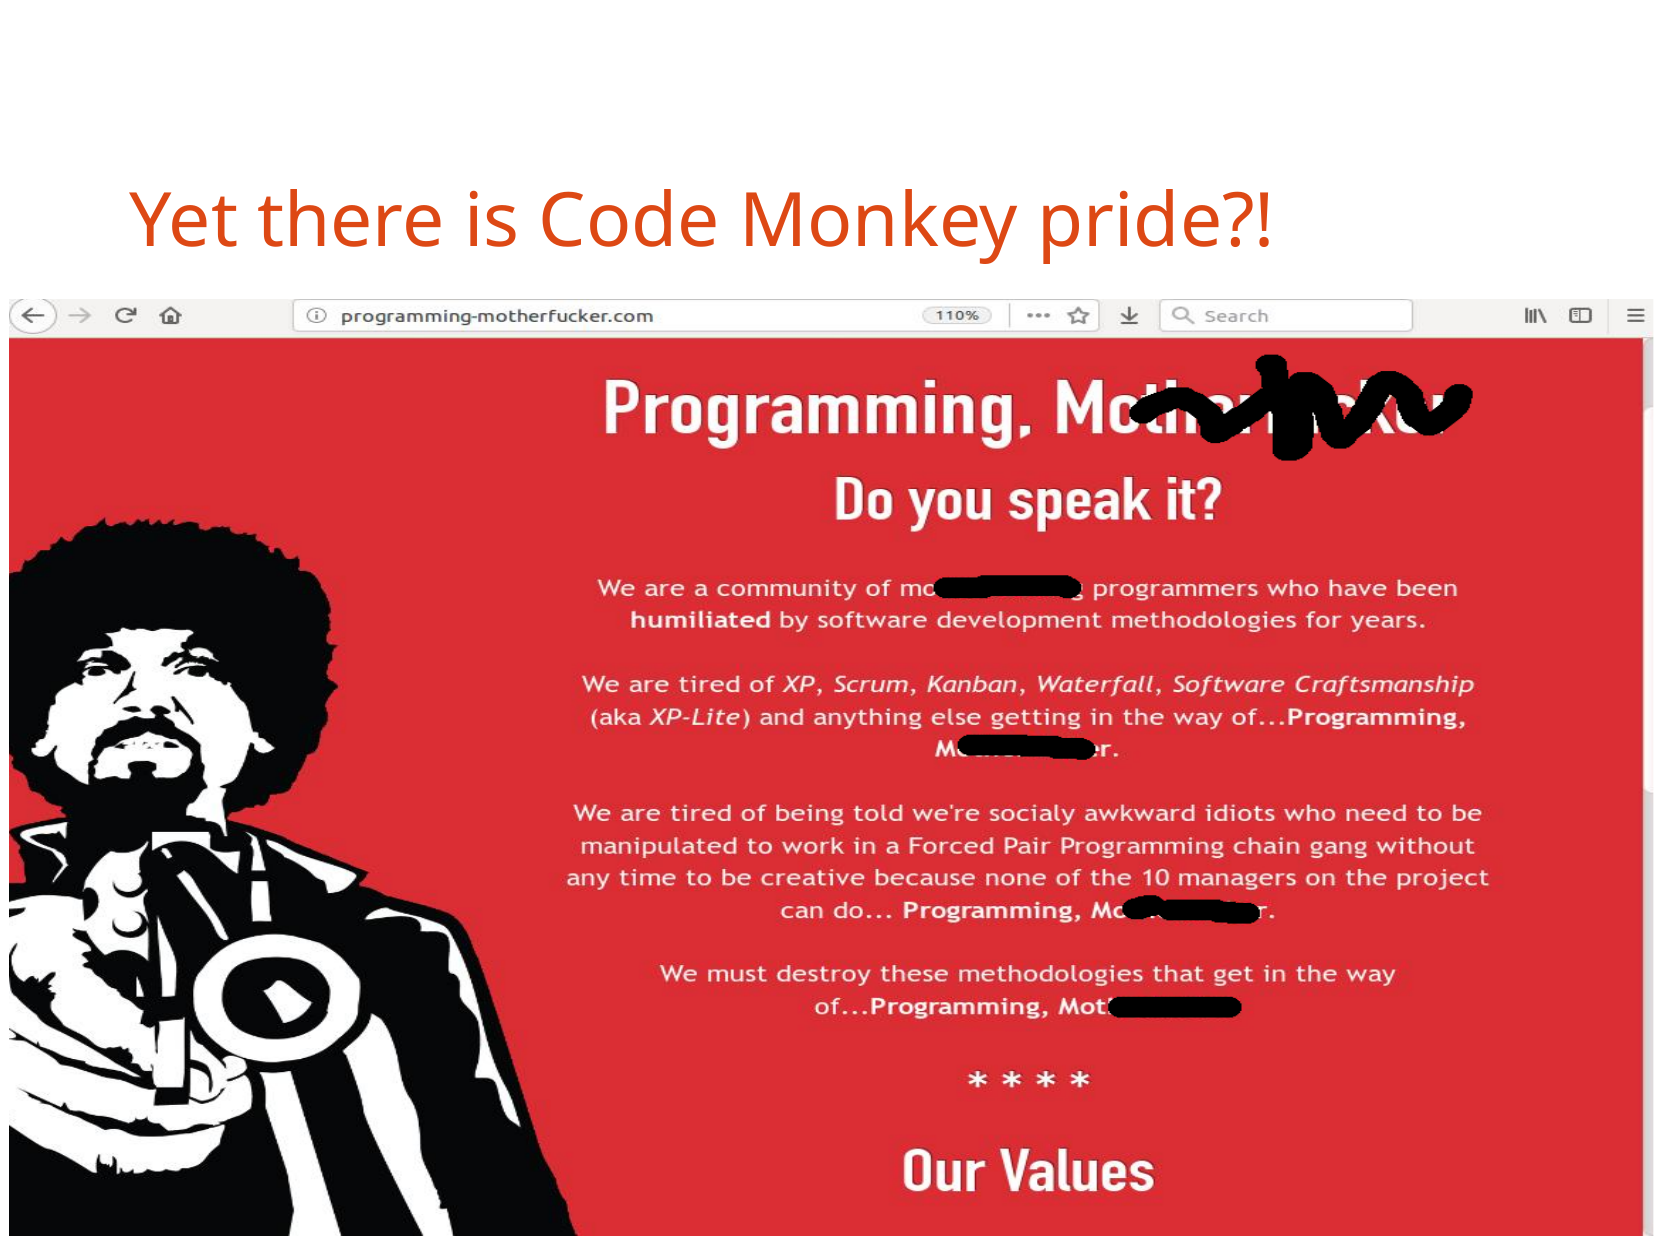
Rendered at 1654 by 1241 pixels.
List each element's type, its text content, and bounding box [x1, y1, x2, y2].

title Yet there is Code Monkey pride?! [129, 153, 1518, 281]
picture [9, 299, 1654, 1236]
